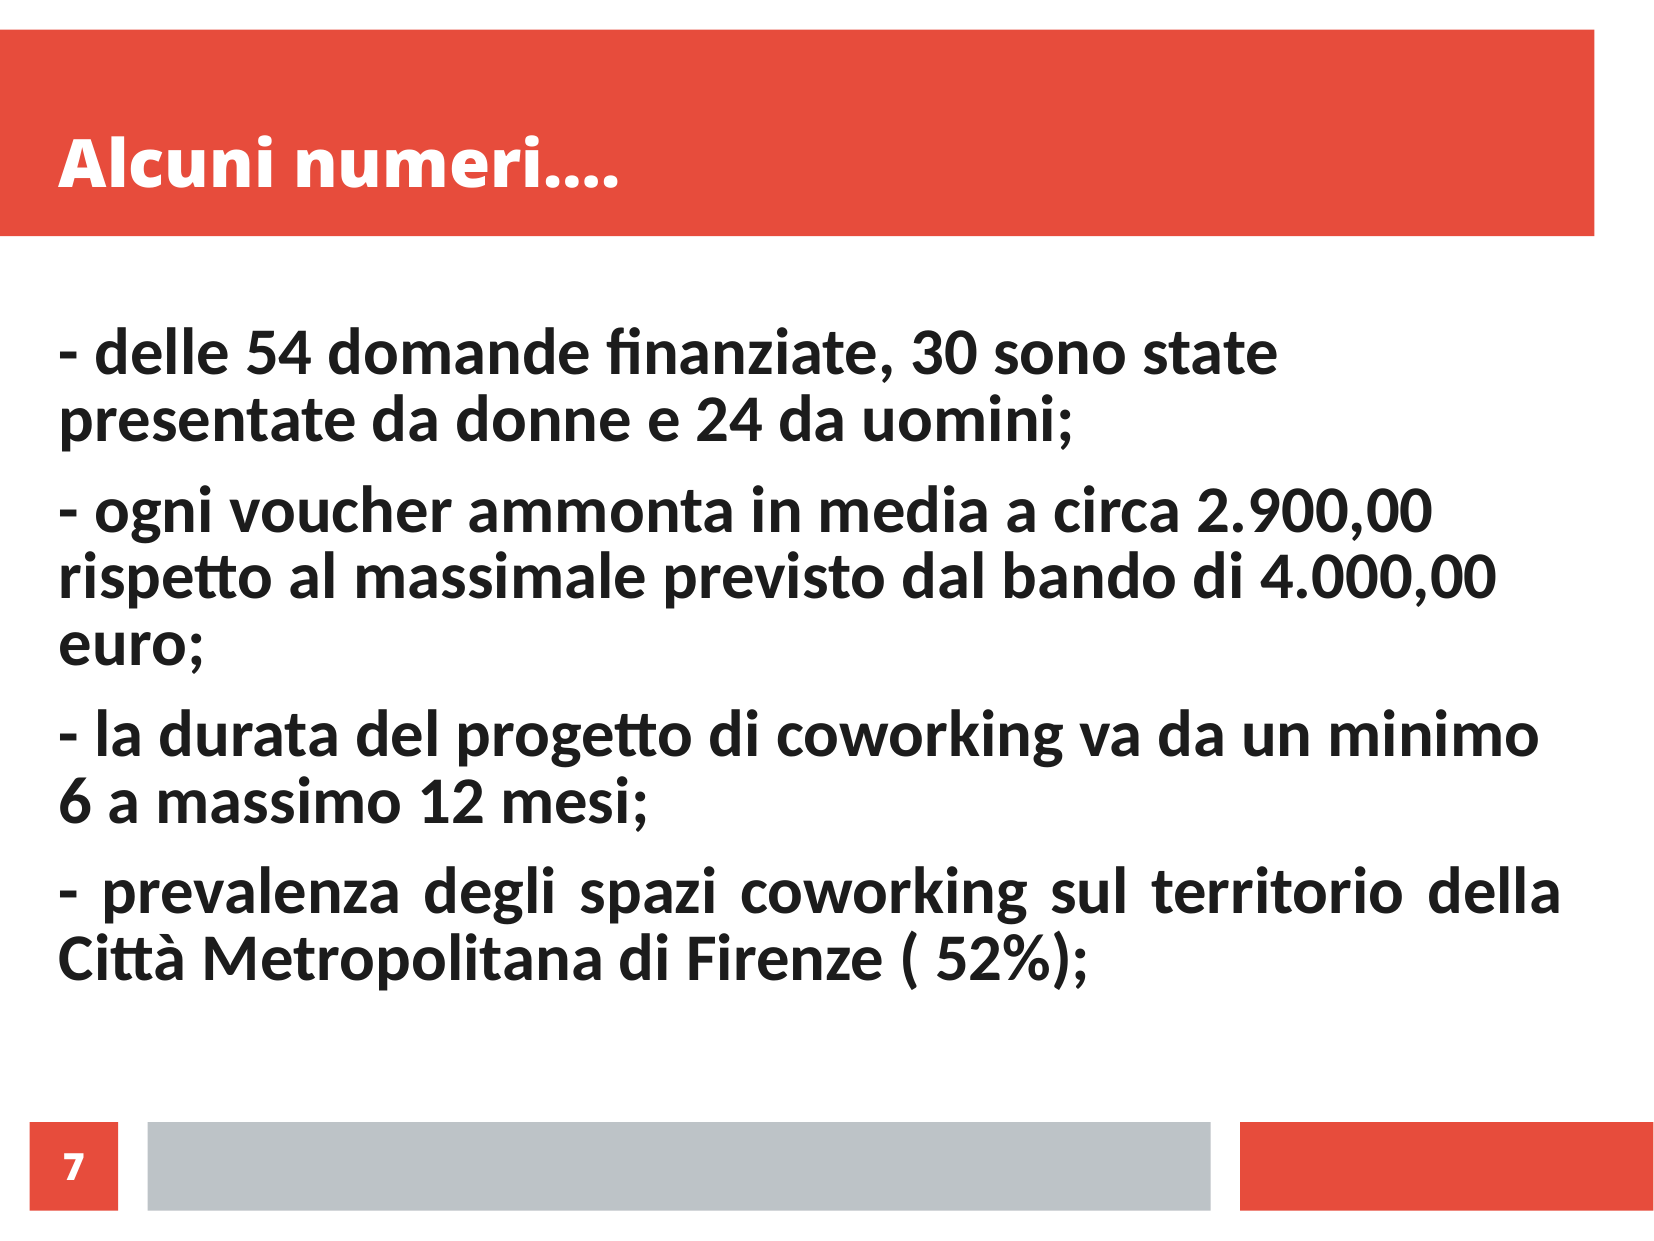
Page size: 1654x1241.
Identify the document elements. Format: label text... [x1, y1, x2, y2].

list - delle 54 domande finanziate, 30 sono state presentate da donne e 24 da uomini; - ogni voucher ammonta in media a circa 2.900,00 rispetto al massimale previsto dal bando di 4.000,00 euro; - la durata del progetto di coworking va da un minimo 6 a massimo 12 mesi; - prevalenza degli spazi coworking sul territorio della Città Metropolitana di Firenze ( 52%); [59, 324, 1565, 1093]
title Alcuni numeri…. [59, 59, 1595, 207]
